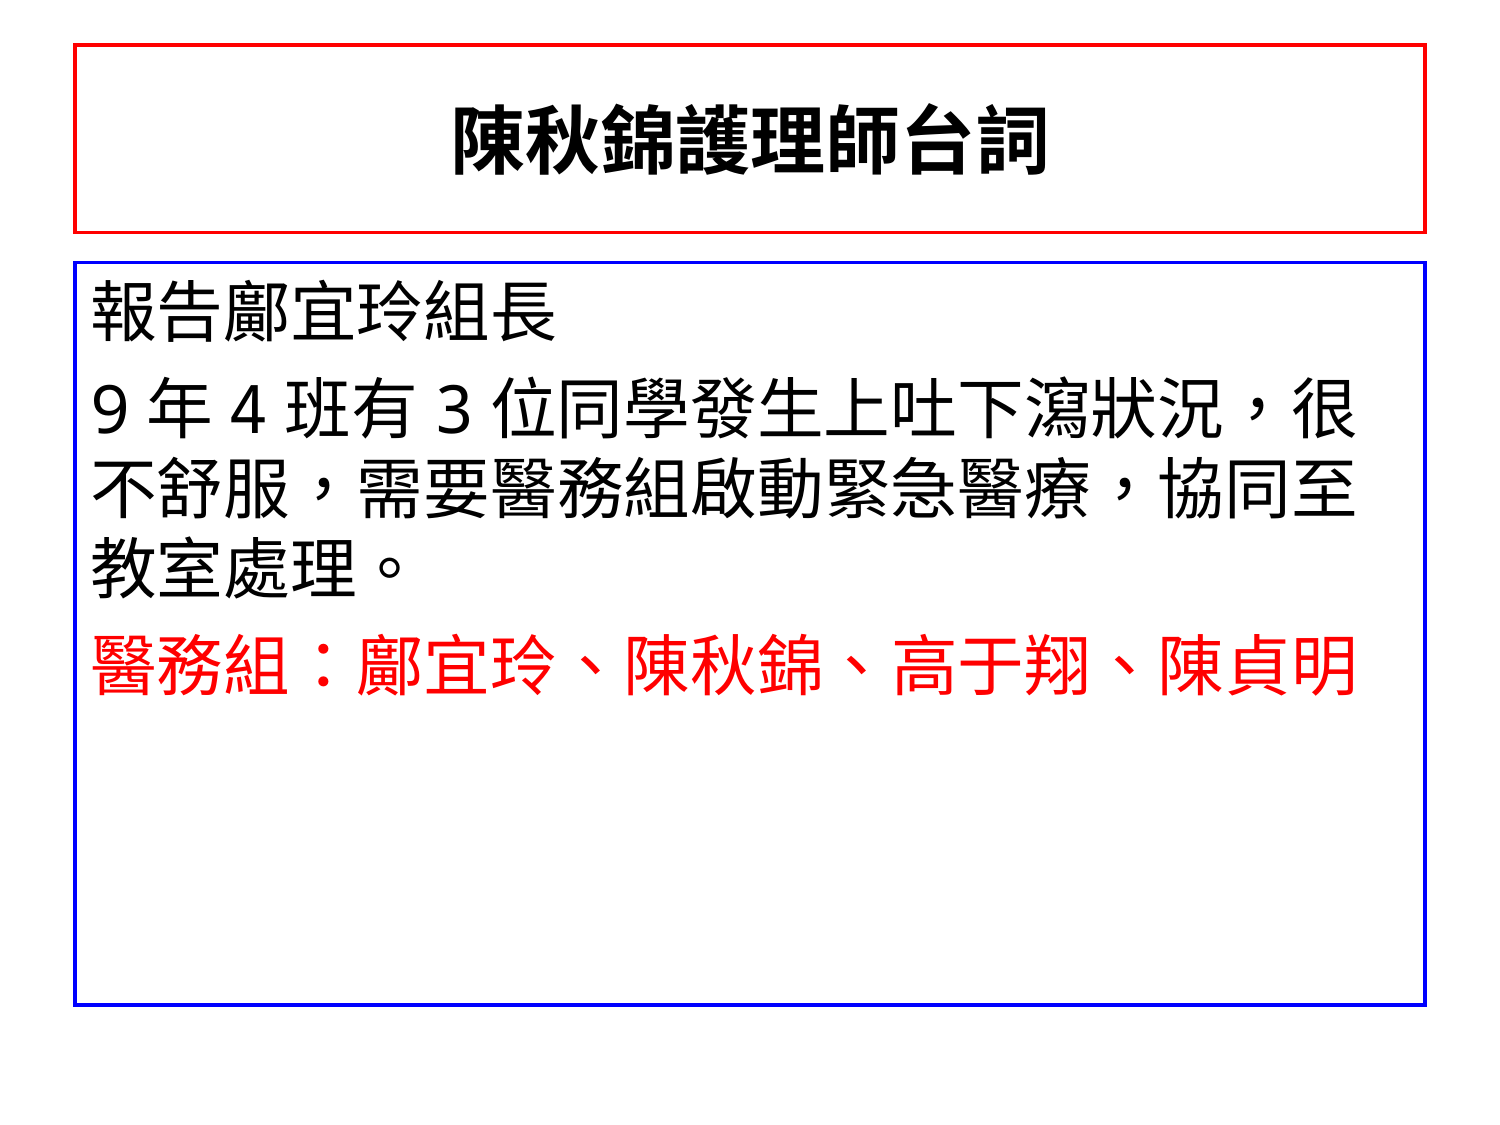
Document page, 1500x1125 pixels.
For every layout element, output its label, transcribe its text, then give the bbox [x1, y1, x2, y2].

title 陳秋錦護理師台詞 [75, 45, 1426, 233]
list 報告鄺宜玲組長 9年4班有3位同學發生上吐下瀉狀況，很不舒服，需要醫務組啟動緊急醫療，協同至教室處理。 醫務組：鄺宜玲、陳秋錦、高于翔、陳貞明 [75, 262, 1426, 1005]
